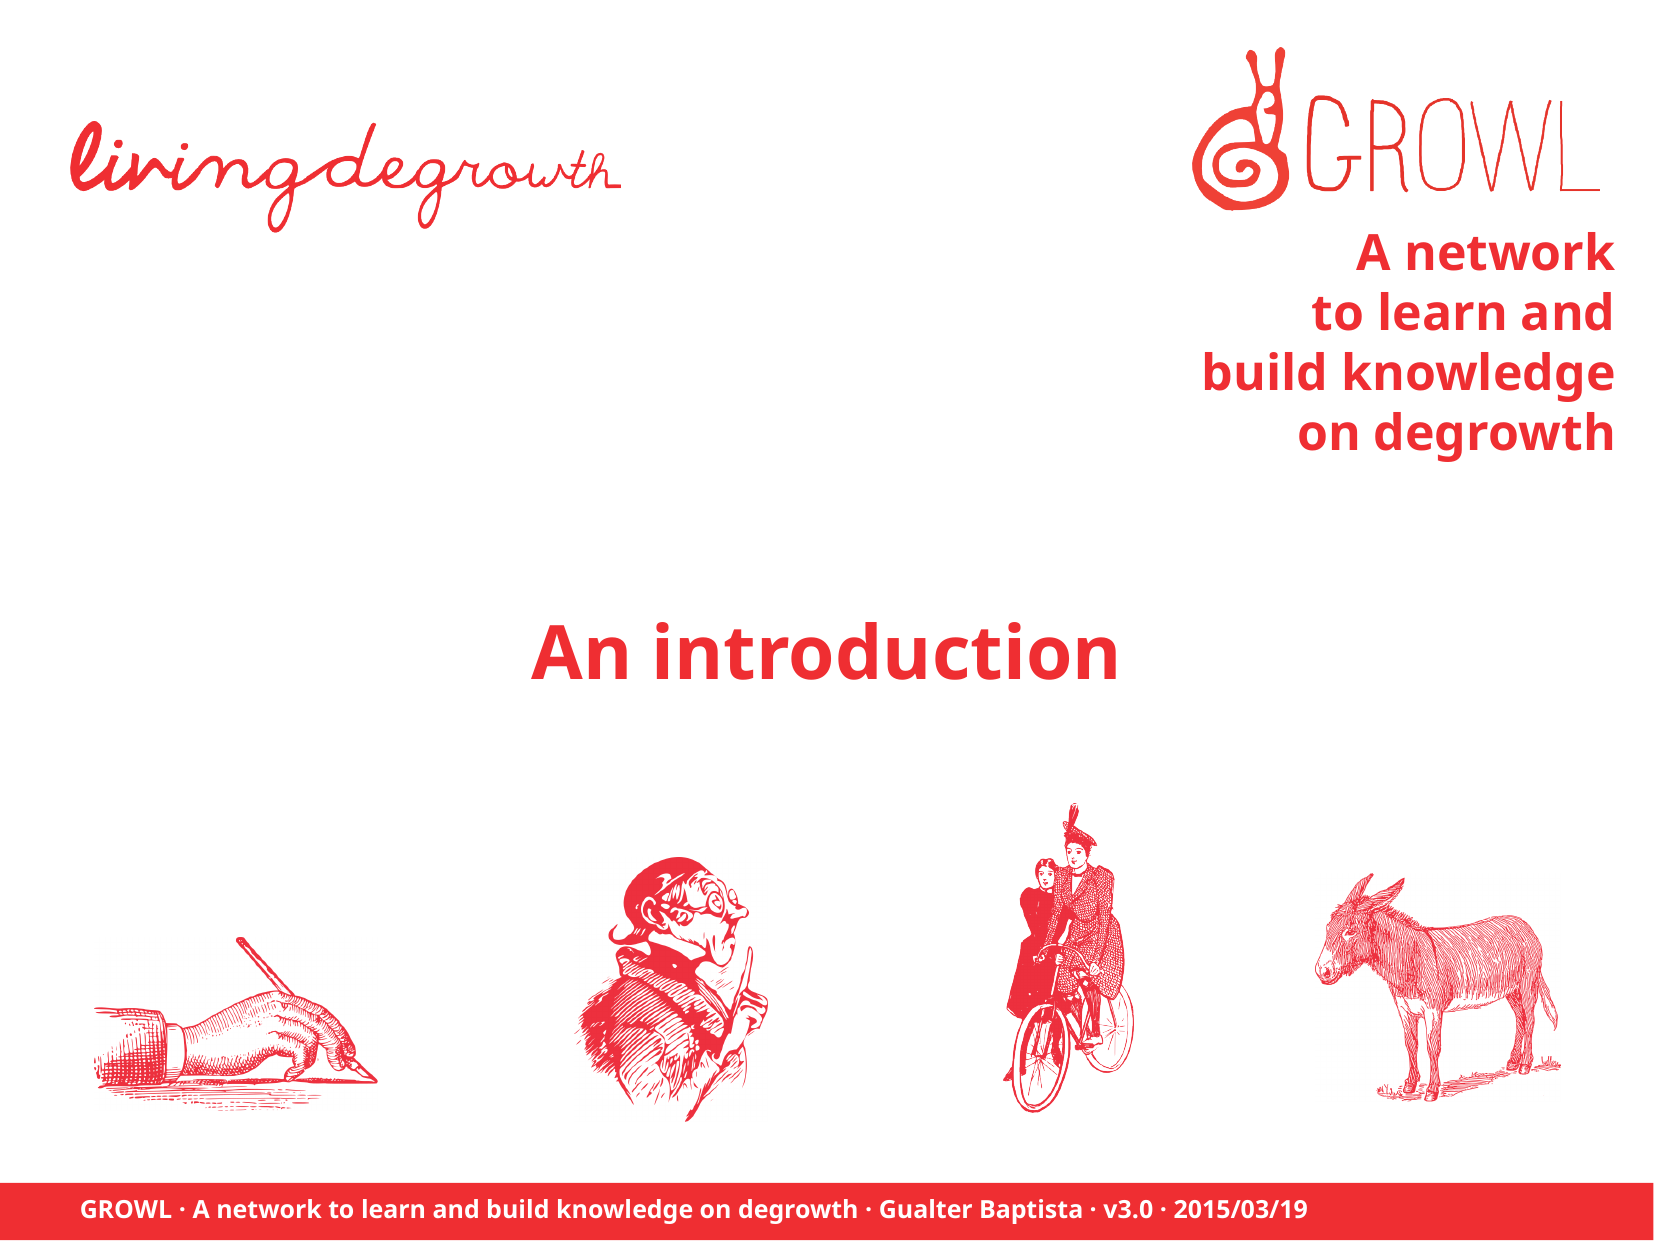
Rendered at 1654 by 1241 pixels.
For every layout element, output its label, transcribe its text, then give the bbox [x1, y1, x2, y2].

picture [94, 937, 378, 1111]
picture [1192, 47, 1600, 211]
picture [574, 857, 768, 1123]
picture [1315, 873, 1561, 1102]
title A network to learn and build knowledge on degrowth [1187, 220, 1654, 461]
picture [70, 121, 621, 233]
picture [1003, 803, 1134, 1113]
subtitle An introduction [141, 535, 1512, 764]
